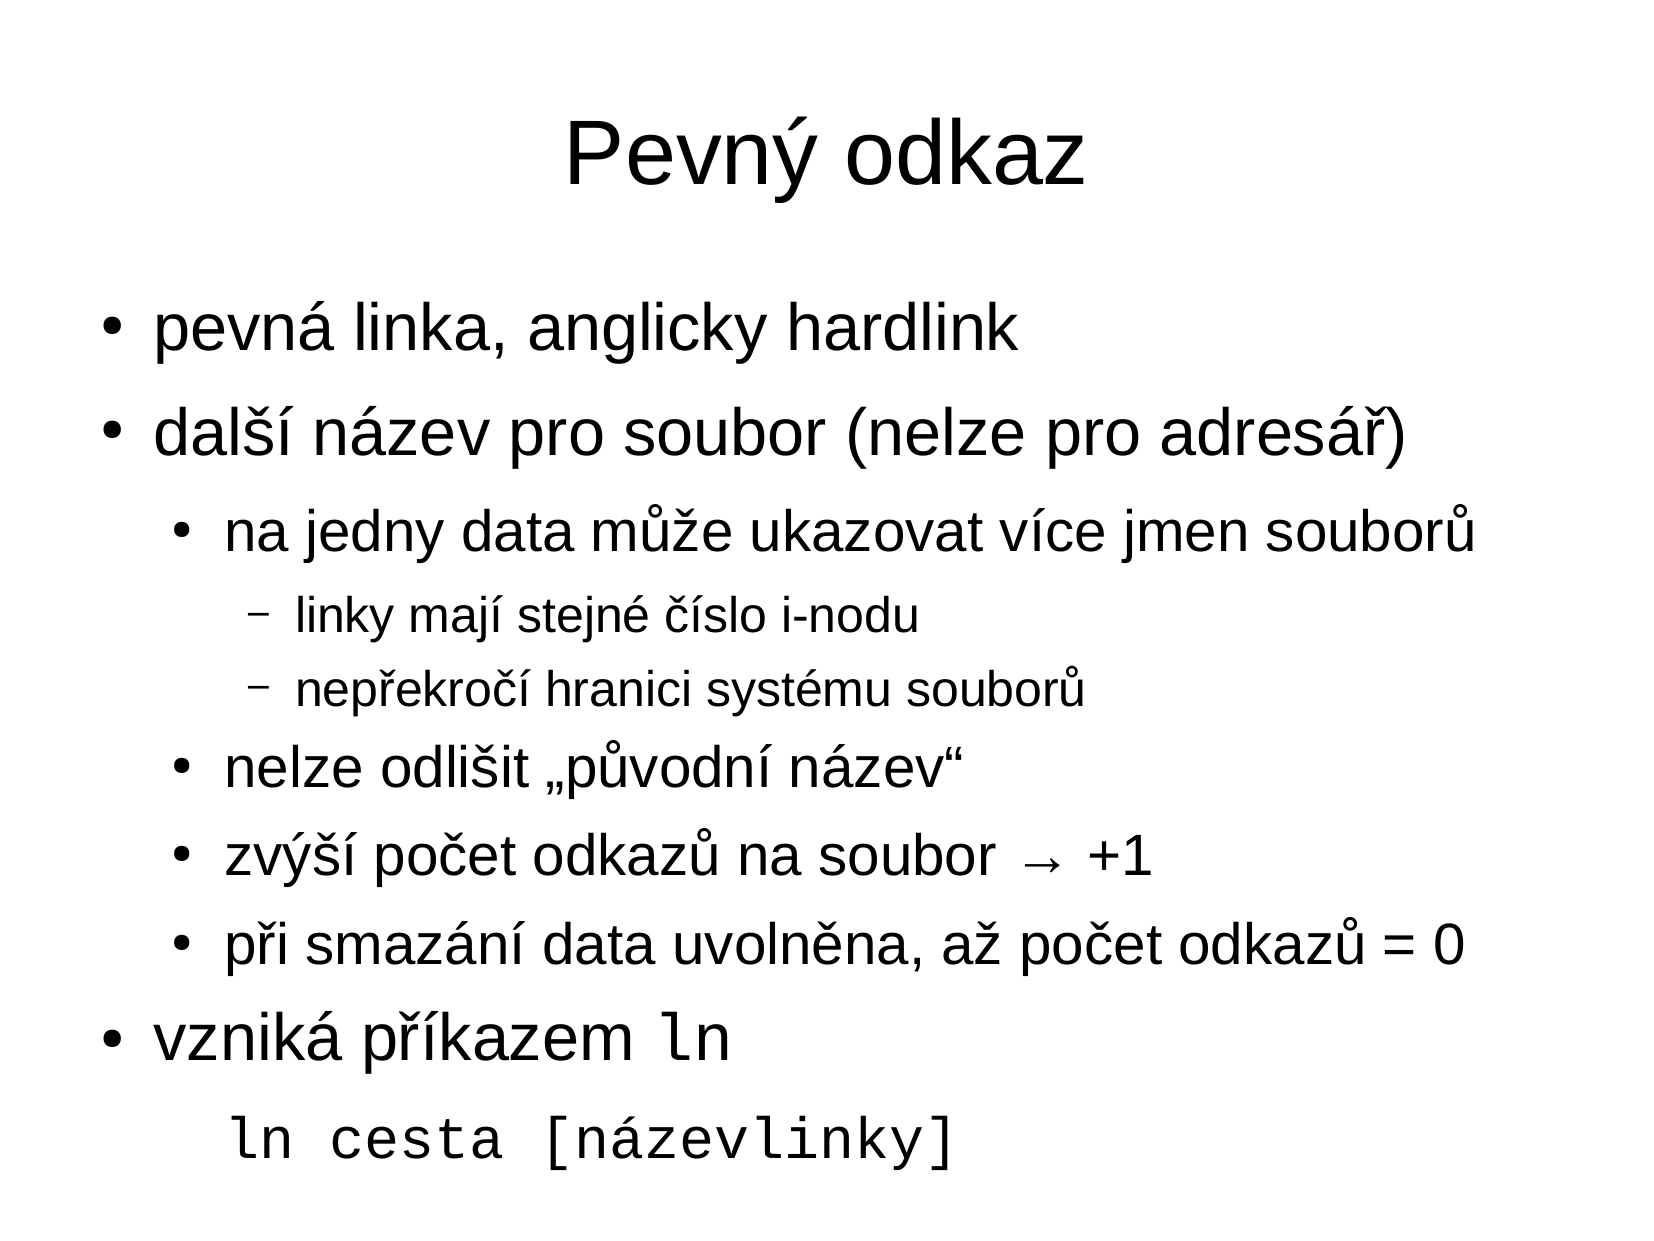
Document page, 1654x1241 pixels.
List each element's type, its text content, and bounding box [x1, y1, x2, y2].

title Pevný odkaz [82, 56, 1571, 250]
list pevná linka, anglicky hardlink další název pro soubor (nelze pro adresář) na jedny data může ukazovat více jmen souborů linky mají stejné číslo i-nodu nepřekročí hranici systému souborů nelze odlišit „původní název“ zvýší počet odkazů na soubor → +1 při smazání data uvolněna, až počet odkazů = 0 vzniká příkazem ln ln cesta [názevlinky] [82, 290, 1571, 1173]
